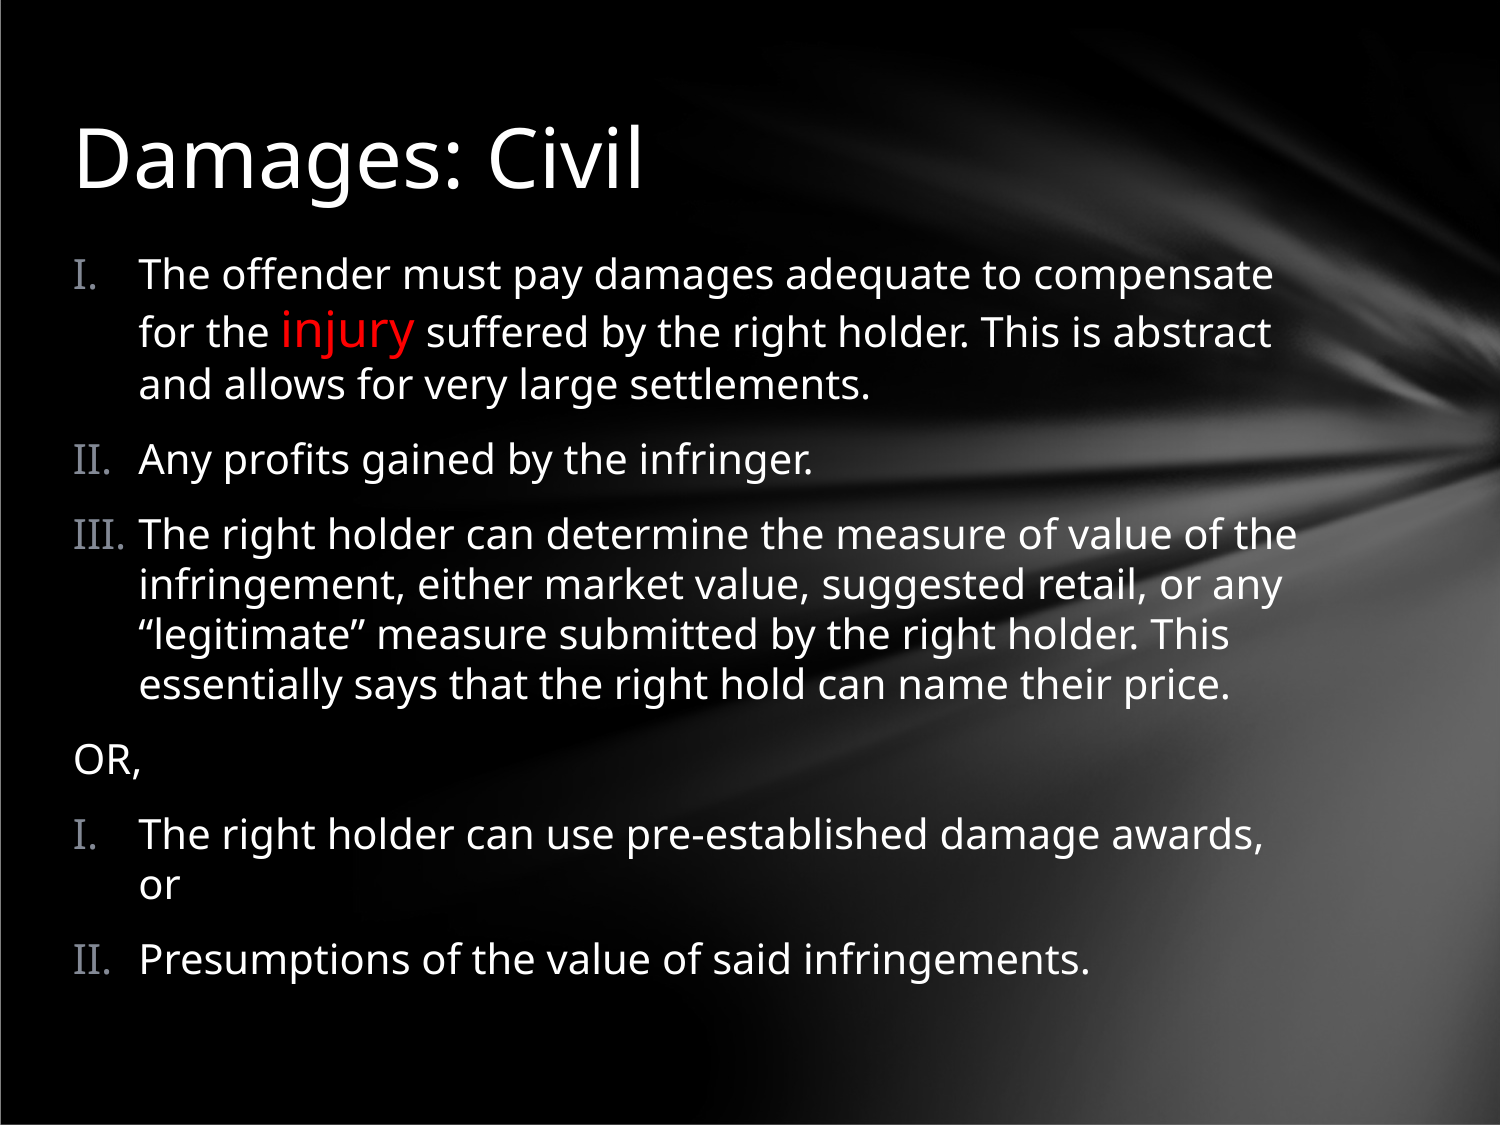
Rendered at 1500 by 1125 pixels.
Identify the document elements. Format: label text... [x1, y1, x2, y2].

title Damages: Civil [57, 37, 1318, 213]
picture [0, 0, 1500, 1125]
list The offender must pay damages adequate to compensate for the injury suffered by the right holder. This is abstract and allows for very large settlements. Any profits gained by the infringer. The right holder can determine the measure of value of the infringement, either market value, suggested retail, or any “legitimate” measure submitted by the right holder. This essentially says that the right hold can name their price. OR, The right holder can use pre-established damage awards, or Presumptions of the value of said infringements. [57, 240, 1318, 1016]
